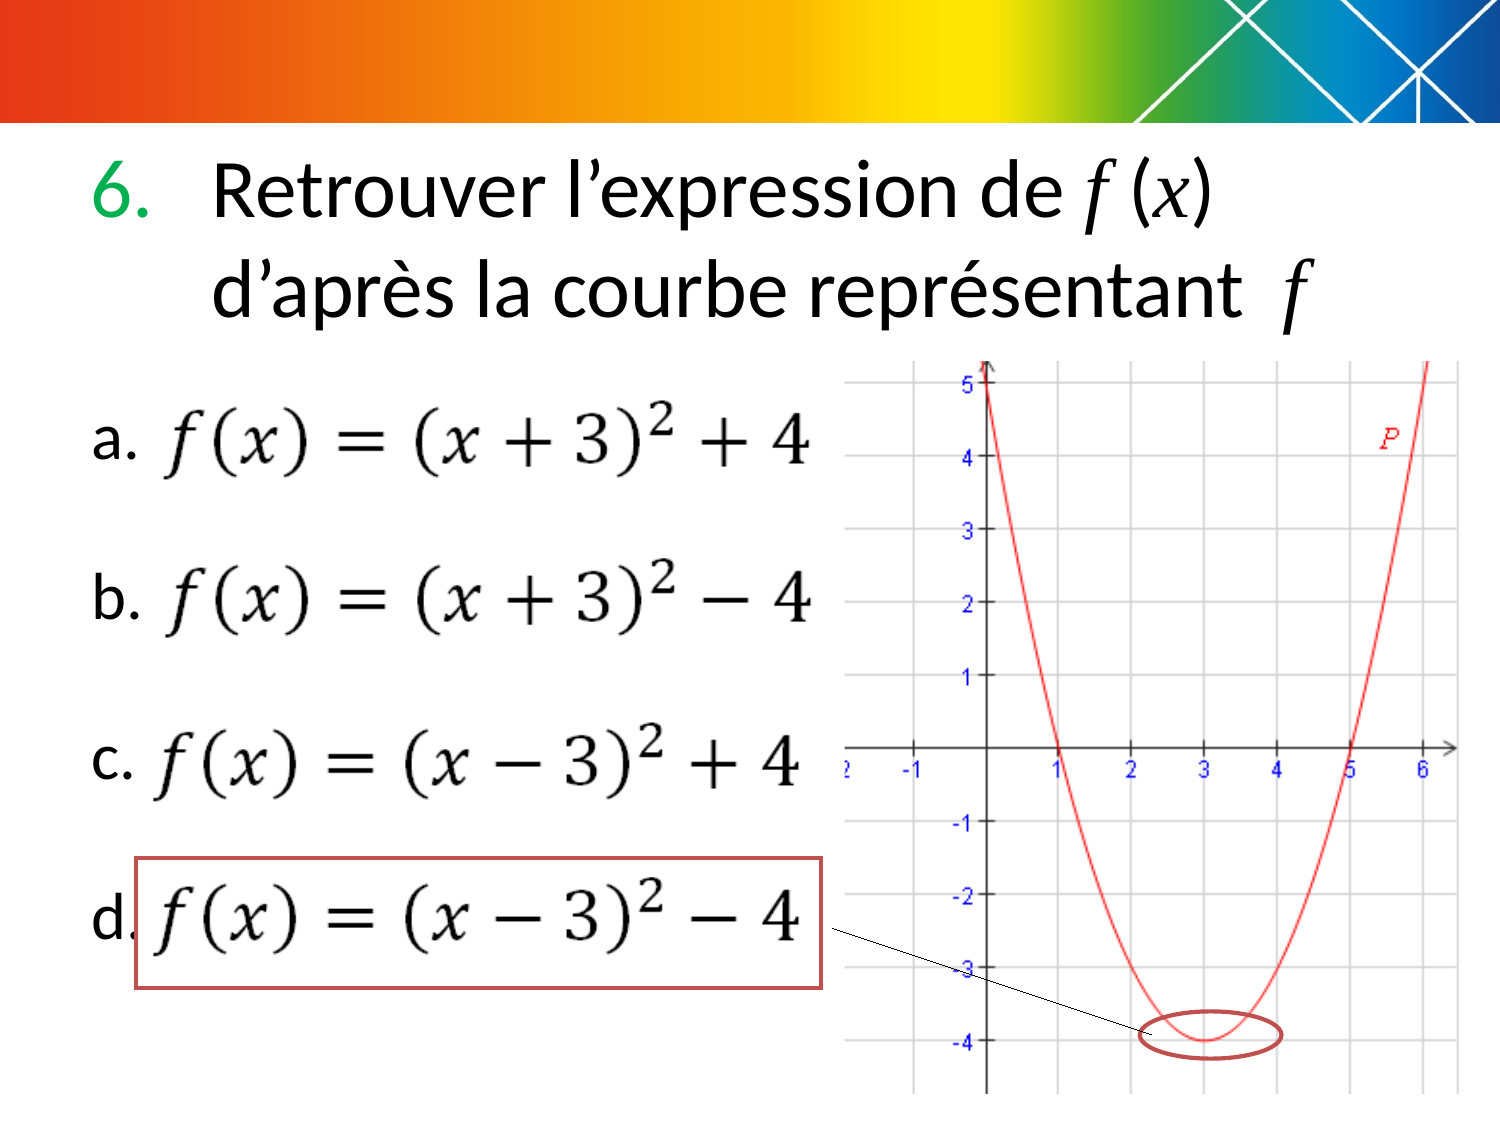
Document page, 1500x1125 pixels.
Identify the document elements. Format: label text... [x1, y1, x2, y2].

picture [138, 860, 819, 969]
picture [147, 385, 823, 489]
text_box a. b. c. d. [76, 385, 844, 961]
picture [135, 704, 822, 814]
picture [147, 538, 834, 652]
title Retrouver l’expression de f (x) d’après la courbe représentant f [75, 126, 1426, 342]
picture [1340, 0, 1500, 123]
picture [844, 361, 1459, 1094]
picture [0, 0, 1359, 123]
